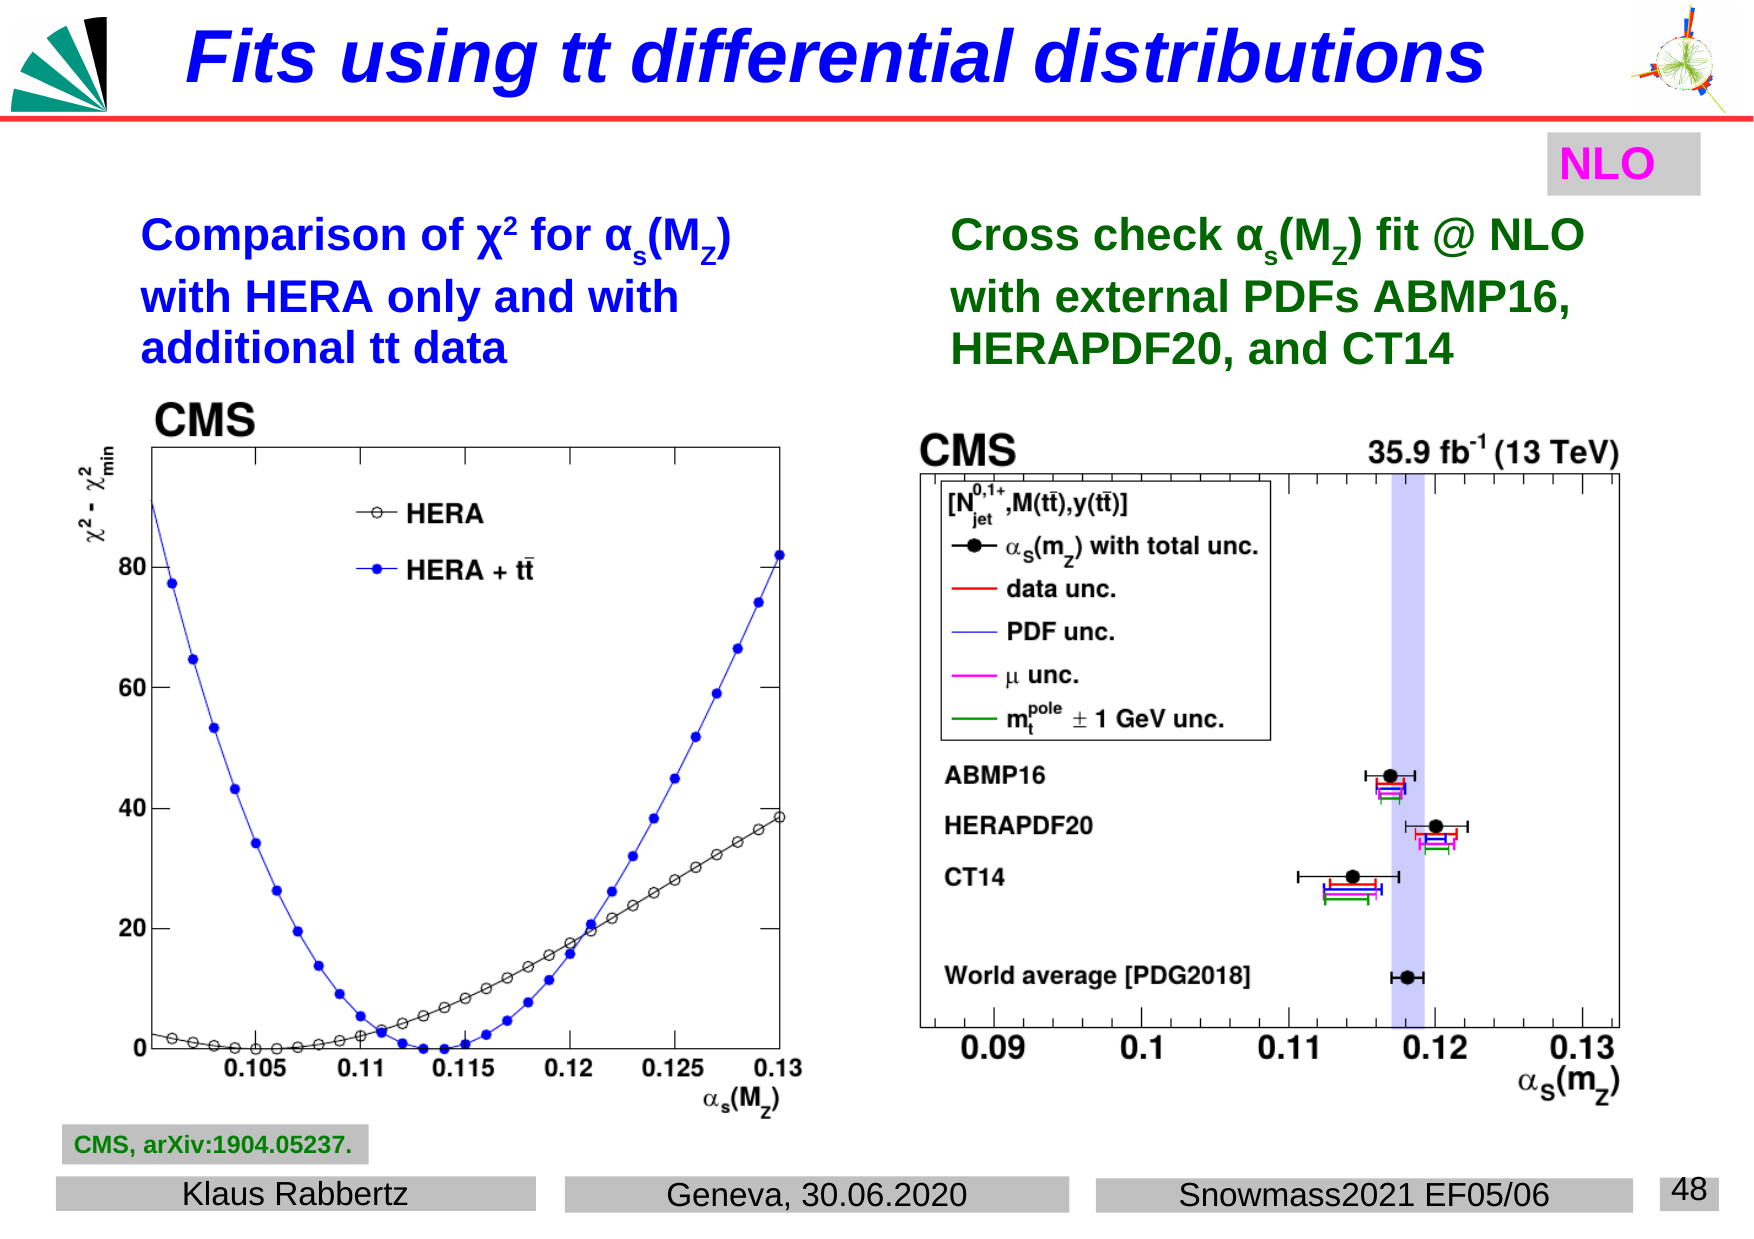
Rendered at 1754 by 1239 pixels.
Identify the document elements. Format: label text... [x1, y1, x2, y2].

text_box Comparison of χ2 for αs(MZ) with HERA only and with additional tt data [128, 203, 764, 380]
text_box CMS, arXiv:1904.05237. [62, 1124, 369, 1165]
title Fits using tt differential distributions [129, 0, 1545, 114]
text_box Cross check αs(MZ) fit @ NLO with external PDFs ABMP16, HERAPDF20, and CT14 [938, 203, 1632, 380]
picture [11, 17, 107, 113]
picture [1631, 5, 1739, 113]
picture [899, 418, 1630, 1113]
text_box NLO [1547, 132, 1701, 196]
picture [70, 395, 811, 1121]
